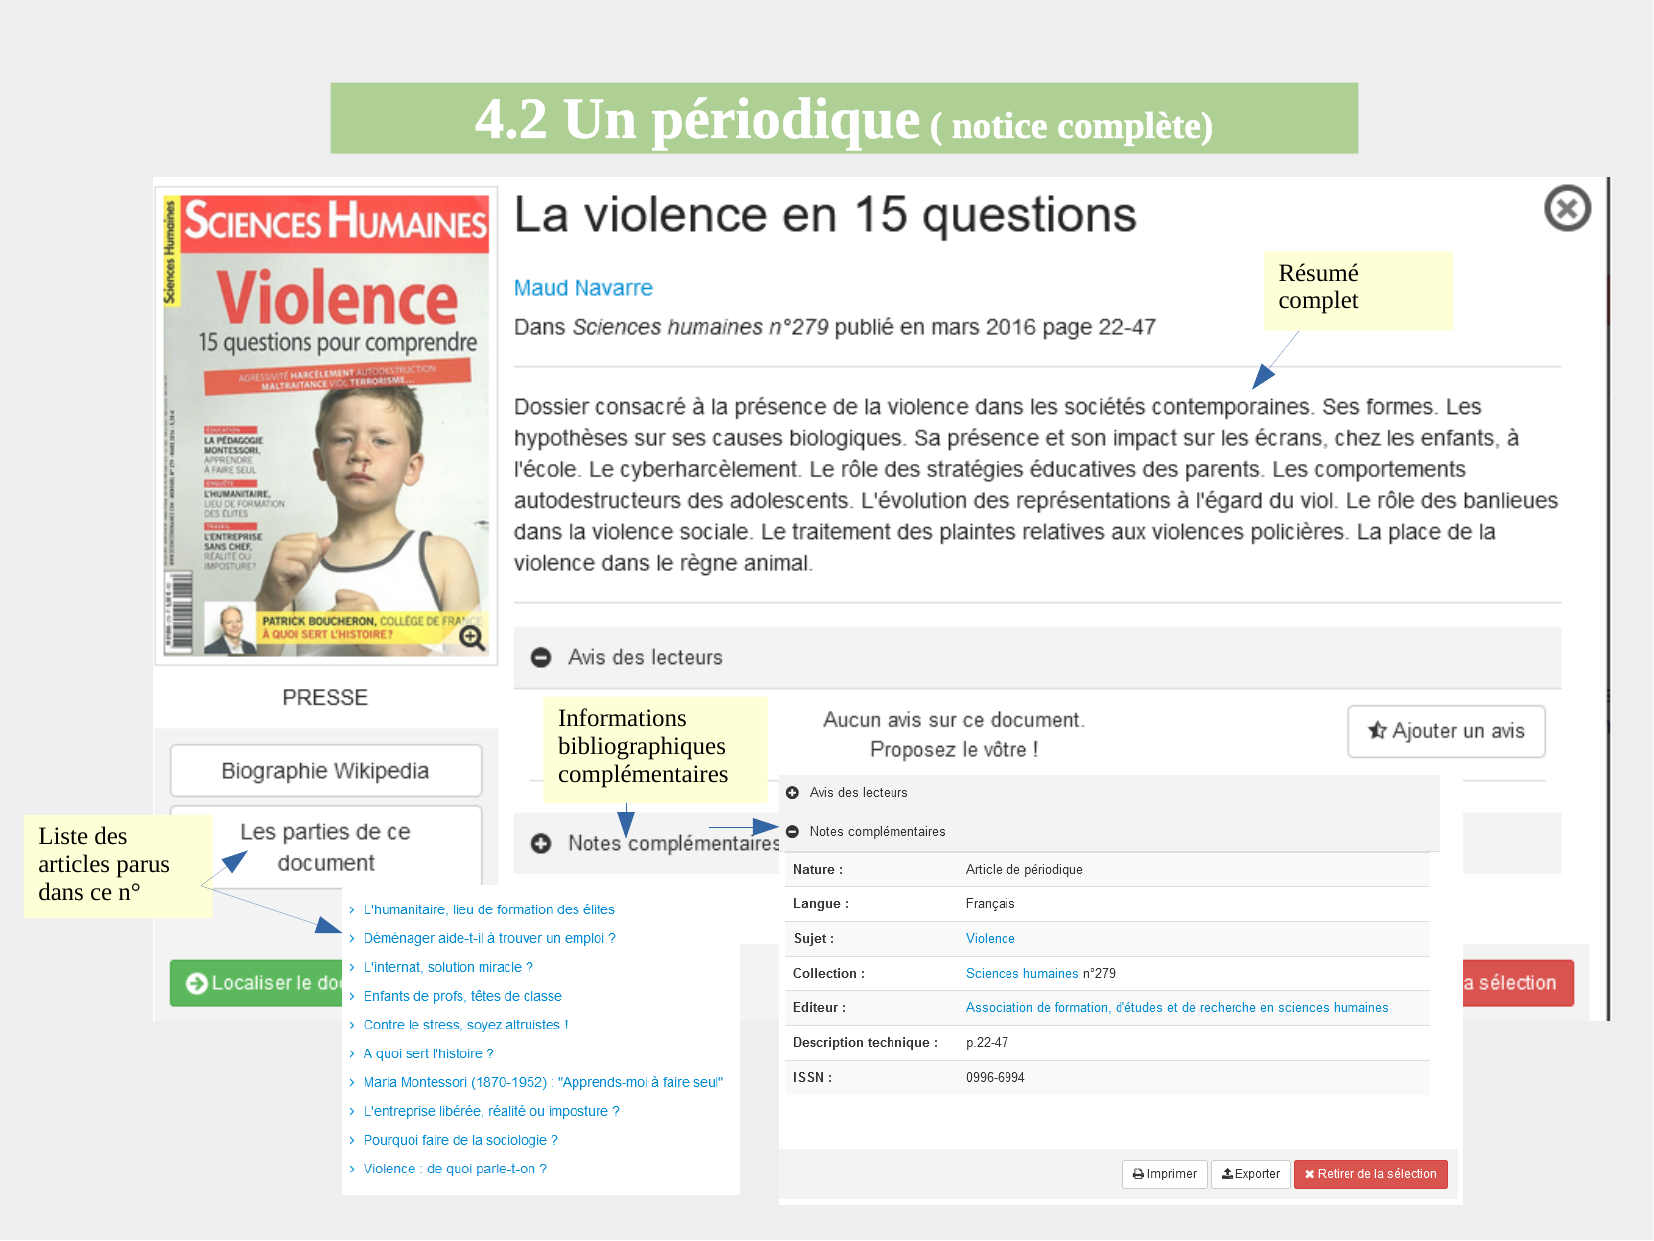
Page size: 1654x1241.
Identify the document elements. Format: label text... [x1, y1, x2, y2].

title 4.2 Un périodique ( notice complète) [330, 82, 1359, 154]
text_box Résumé complet [1263, 251, 1453, 331]
text_box Informations bibliographiques complémentaires [543, 696, 768, 804]
picture [153, 177, 1612, 1205]
text_box Liste des articles parus dans ce n° [23, 814, 213, 918]
